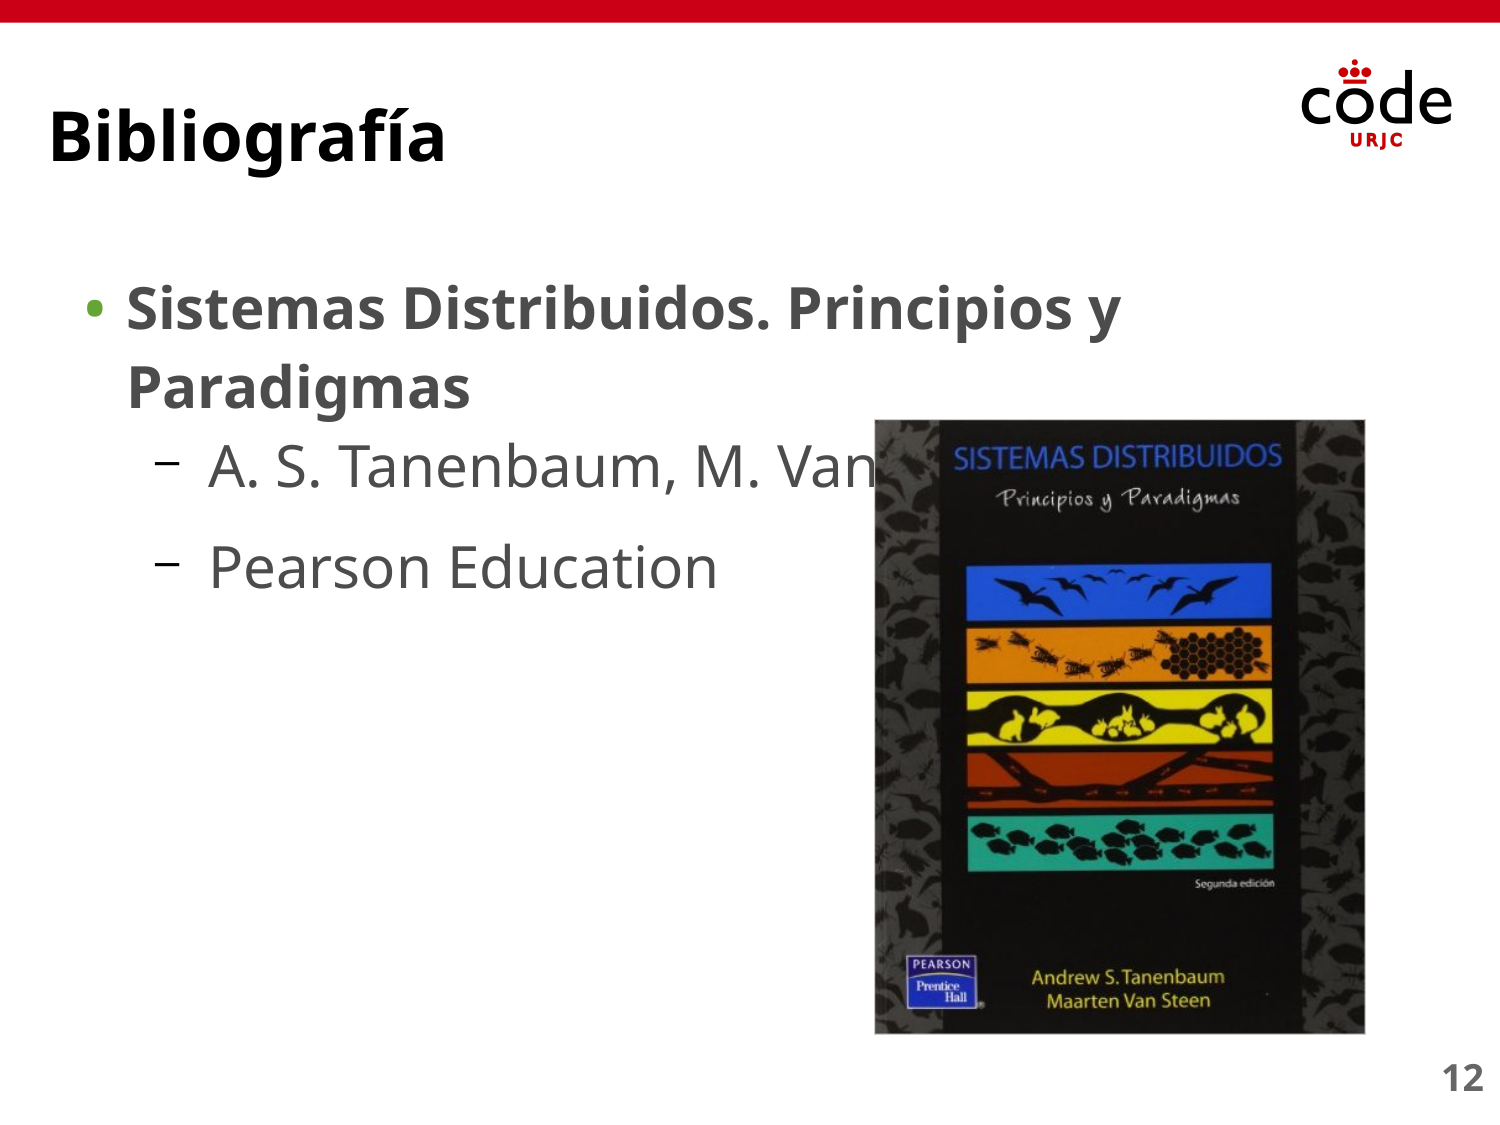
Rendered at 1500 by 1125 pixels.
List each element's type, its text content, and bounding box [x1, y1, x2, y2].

list Sistemas Distribuidos. Principios y Paradigmas A. S. Tanenbaum, M. Van Steen Pearson Education [51, 259, 1436, 1013]
picture [1284, 50, 1468, 161]
picture [874, 419, 1366, 1036]
title Bibliografía [32, 79, 1383, 189]
